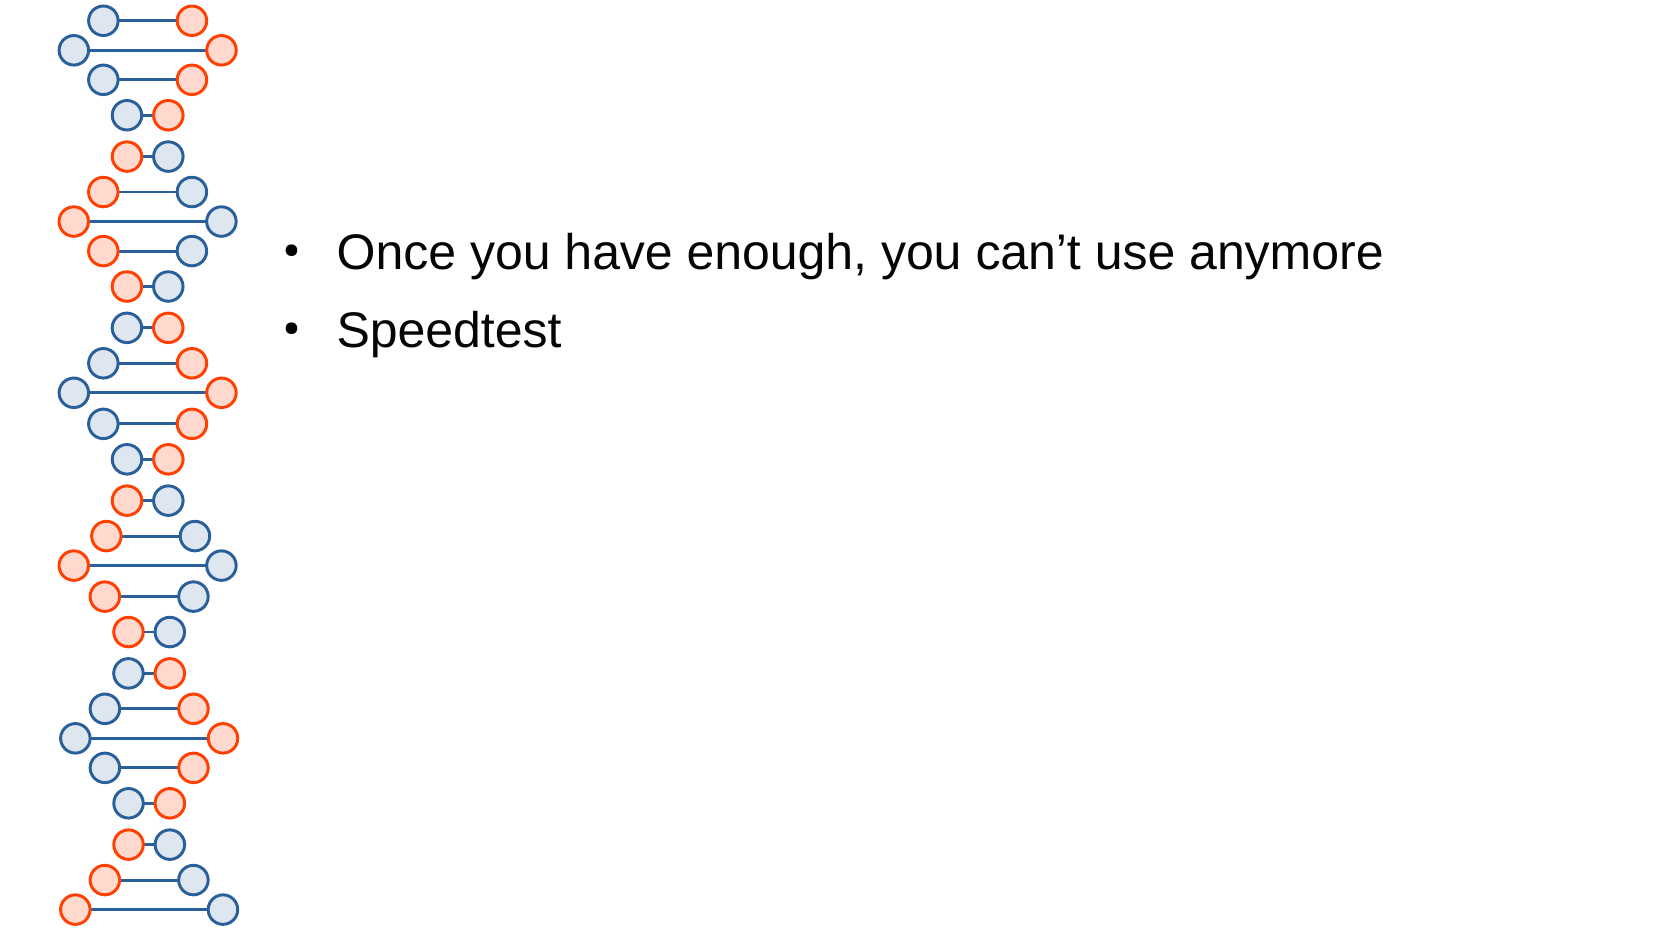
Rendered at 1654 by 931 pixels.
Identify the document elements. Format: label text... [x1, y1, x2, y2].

list Once you have enough, you can’t use anymore Speedtest [265, 224, 1595, 764]
